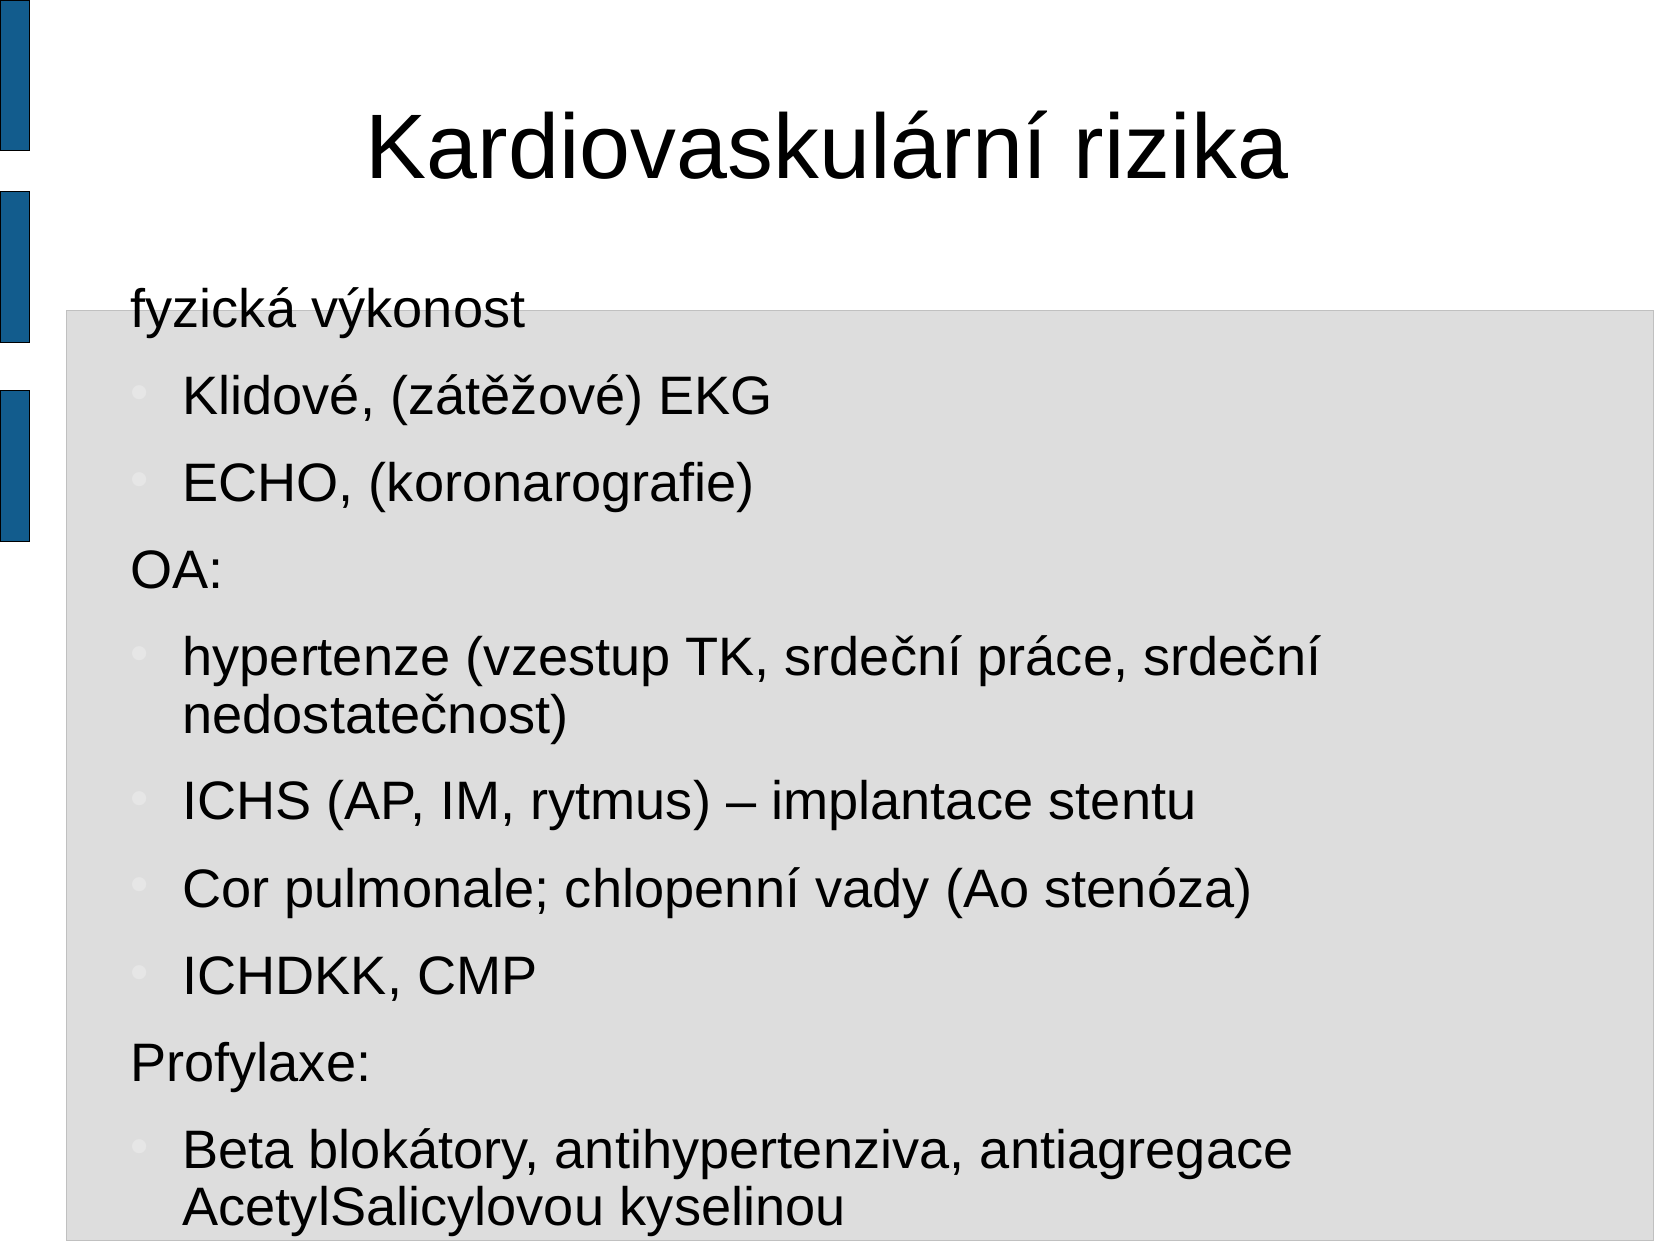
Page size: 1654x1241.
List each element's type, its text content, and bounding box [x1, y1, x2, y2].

list fyzická výkonost Klidové, (zátěžové) EKG ECHO, (koronarografie) OA: hypertenze (vzestup TK, srdeční práce, srdeční nedostatečnost) ICHS (AP, IM, rytmus) – implantace stentu Cor pulmonale; chlopenní vady (Ao stenóza) ICHDKK, CMP Profylaxe: Beta blokátory, antihypertenziva, antiagregace AcetylSalicylovou kyselinou [113, 281, 1553, 1241]
title Kardiovaskulární rizika [121, 46, 1534, 254]
